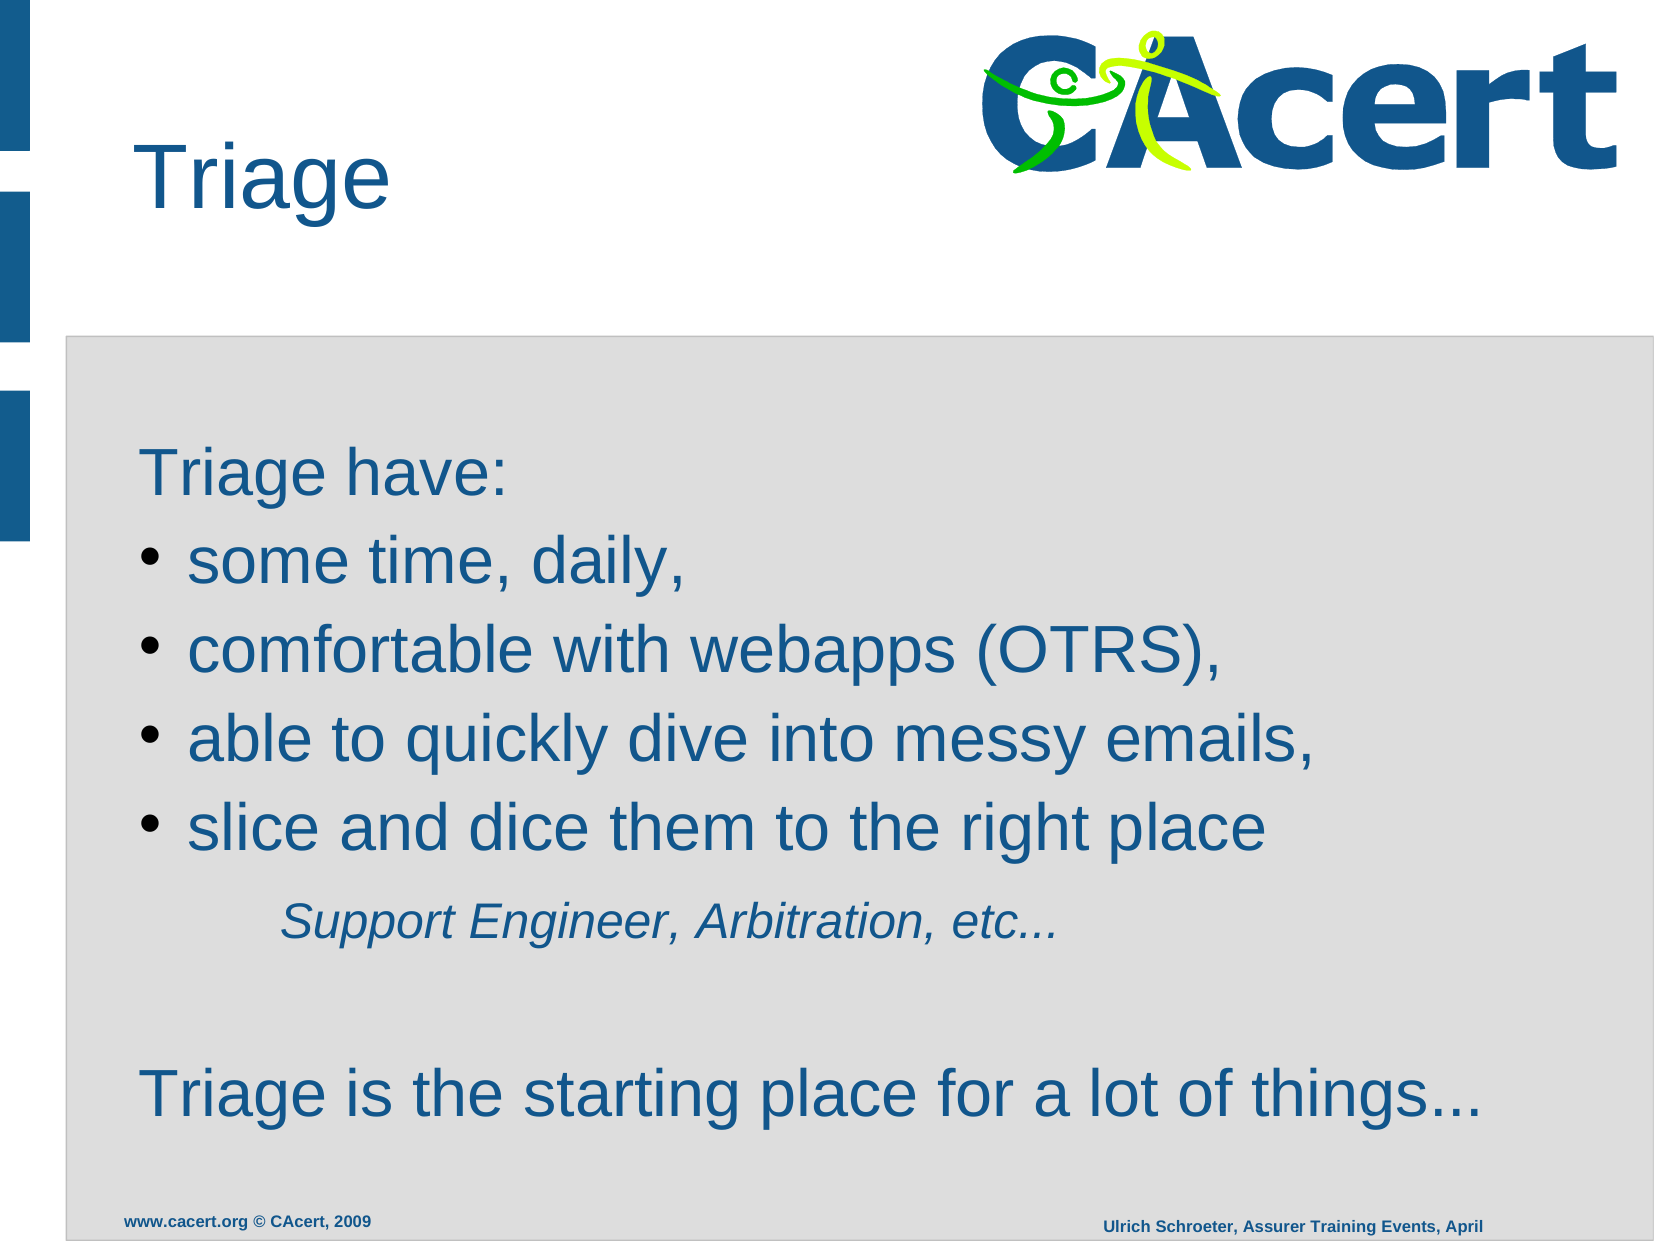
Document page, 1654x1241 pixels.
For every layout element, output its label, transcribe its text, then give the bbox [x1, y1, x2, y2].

text_box Triage have: some time, daily, comfortable with webapps (OTRS), able to quickly dive into messy emails, slice and dice them to the right place Support Engineer, Arbitration, etc... Triage is the starting place for a lot of things... [124, 413, 1603, 1139]
text_box Triage [118, 118, 405, 239]
